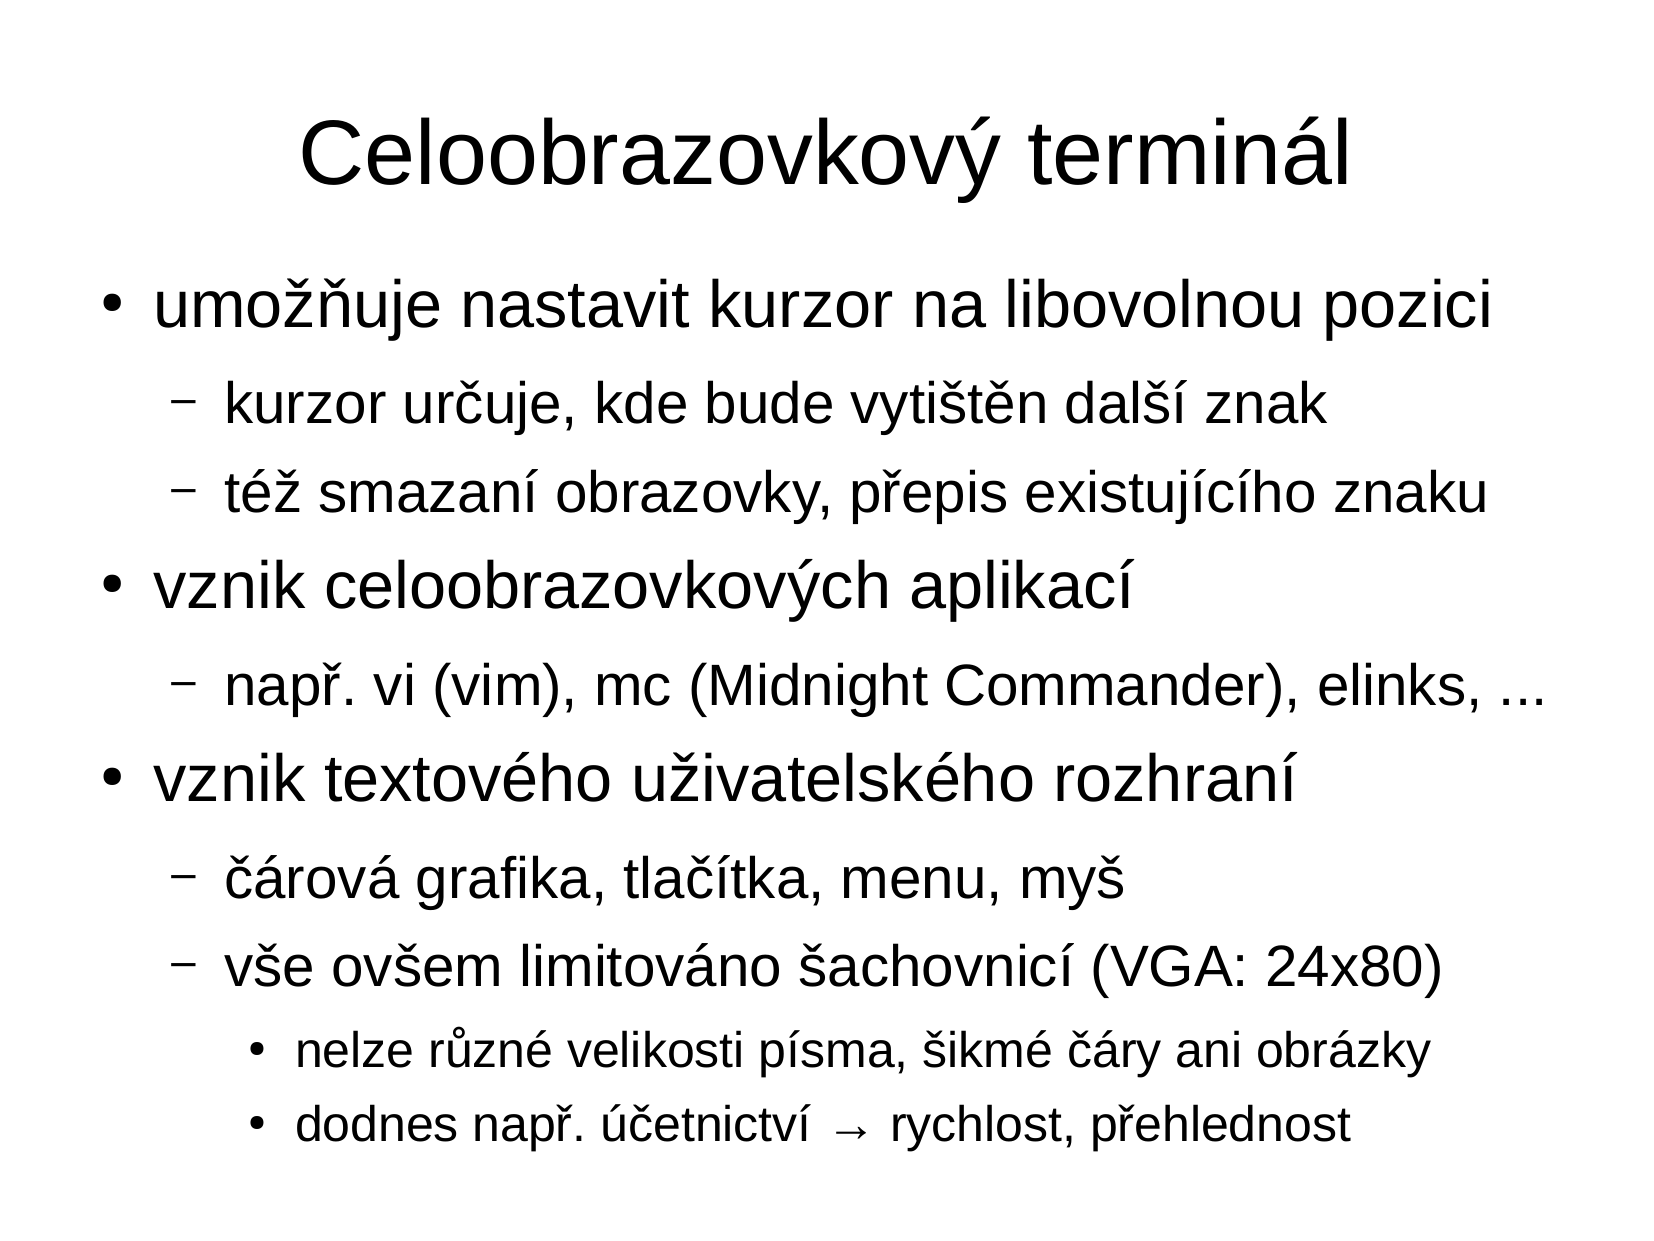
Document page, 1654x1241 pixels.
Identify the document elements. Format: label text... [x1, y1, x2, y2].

title Celoobrazovkový terminál [82, 56, 1571, 250]
list umožňuje nastavit kurzor na libovolnou pozici kurzor určuje, kde bude vytištěn další znak též smazaní obrazovky, přepis existujícího znaku vznik celoobrazovkových aplikací např. vi (vim), mc (Midnight Commander), elinks, ... vznik textového uživatelského rozhraní čárová grafika, tlačítka, menu, myš vše ovšem limitováno šachovnicí (VGA: 24x80) nelze různé velikosti písma, šikmé čáry ani obrázky dodnes např. účetnictví → rychlost, přehlednost [82, 266, 1571, 1152]
